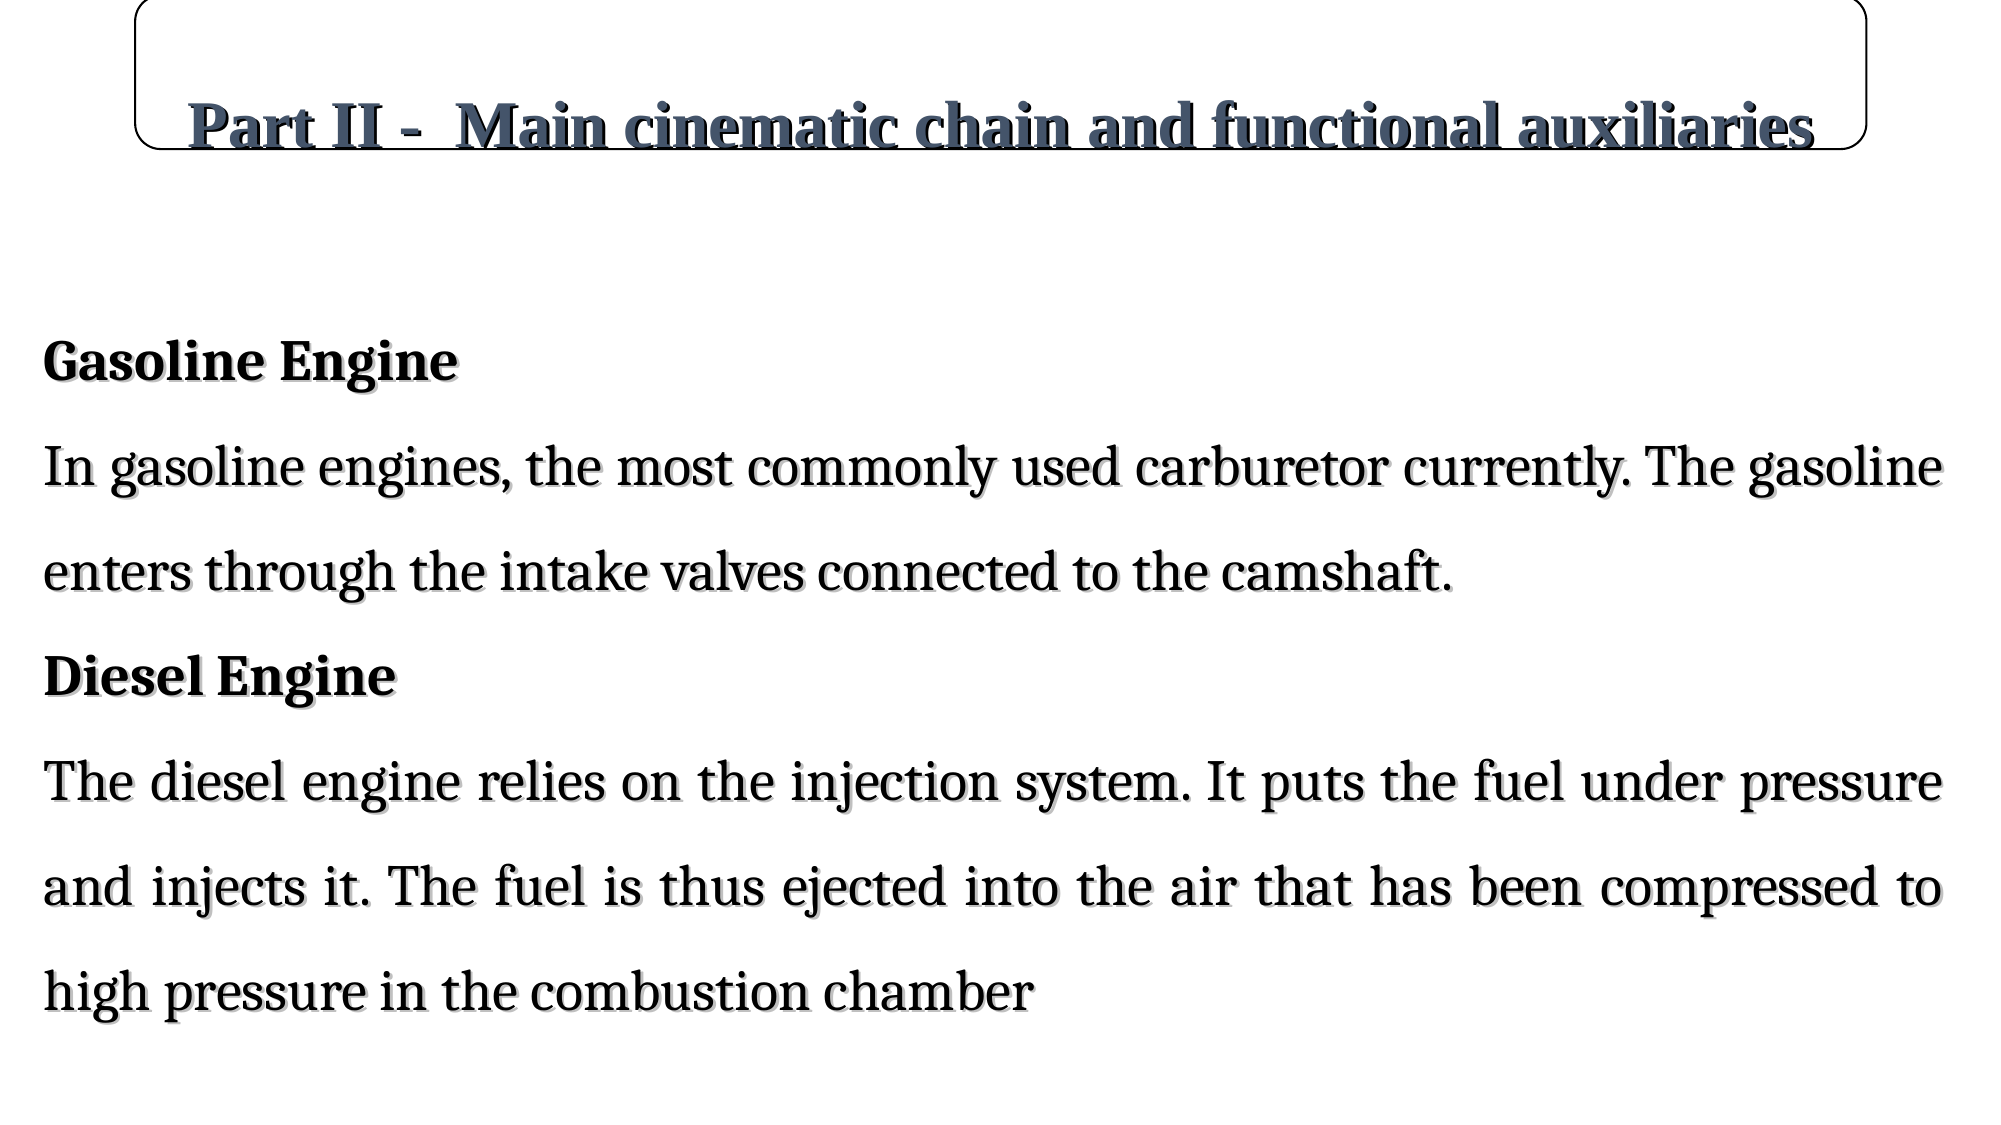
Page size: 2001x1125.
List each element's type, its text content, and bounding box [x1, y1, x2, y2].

text_box Part II - Main cinematic chain and functional auxiliaries [135, 0, 1867, 150]
text_box Gasoline Engine In gasoline engines, the most commonly used carburetor currently. The gasoline enters through the intake valves connected to the camshaft. Diesel Engine The diesel engine relies on the injection system. It puts the fuel under pressure and injects it. The fuel is thus ejected into the air that has been compressed to high pressure in the combustion chamber [28, 279, 2000, 1024]
